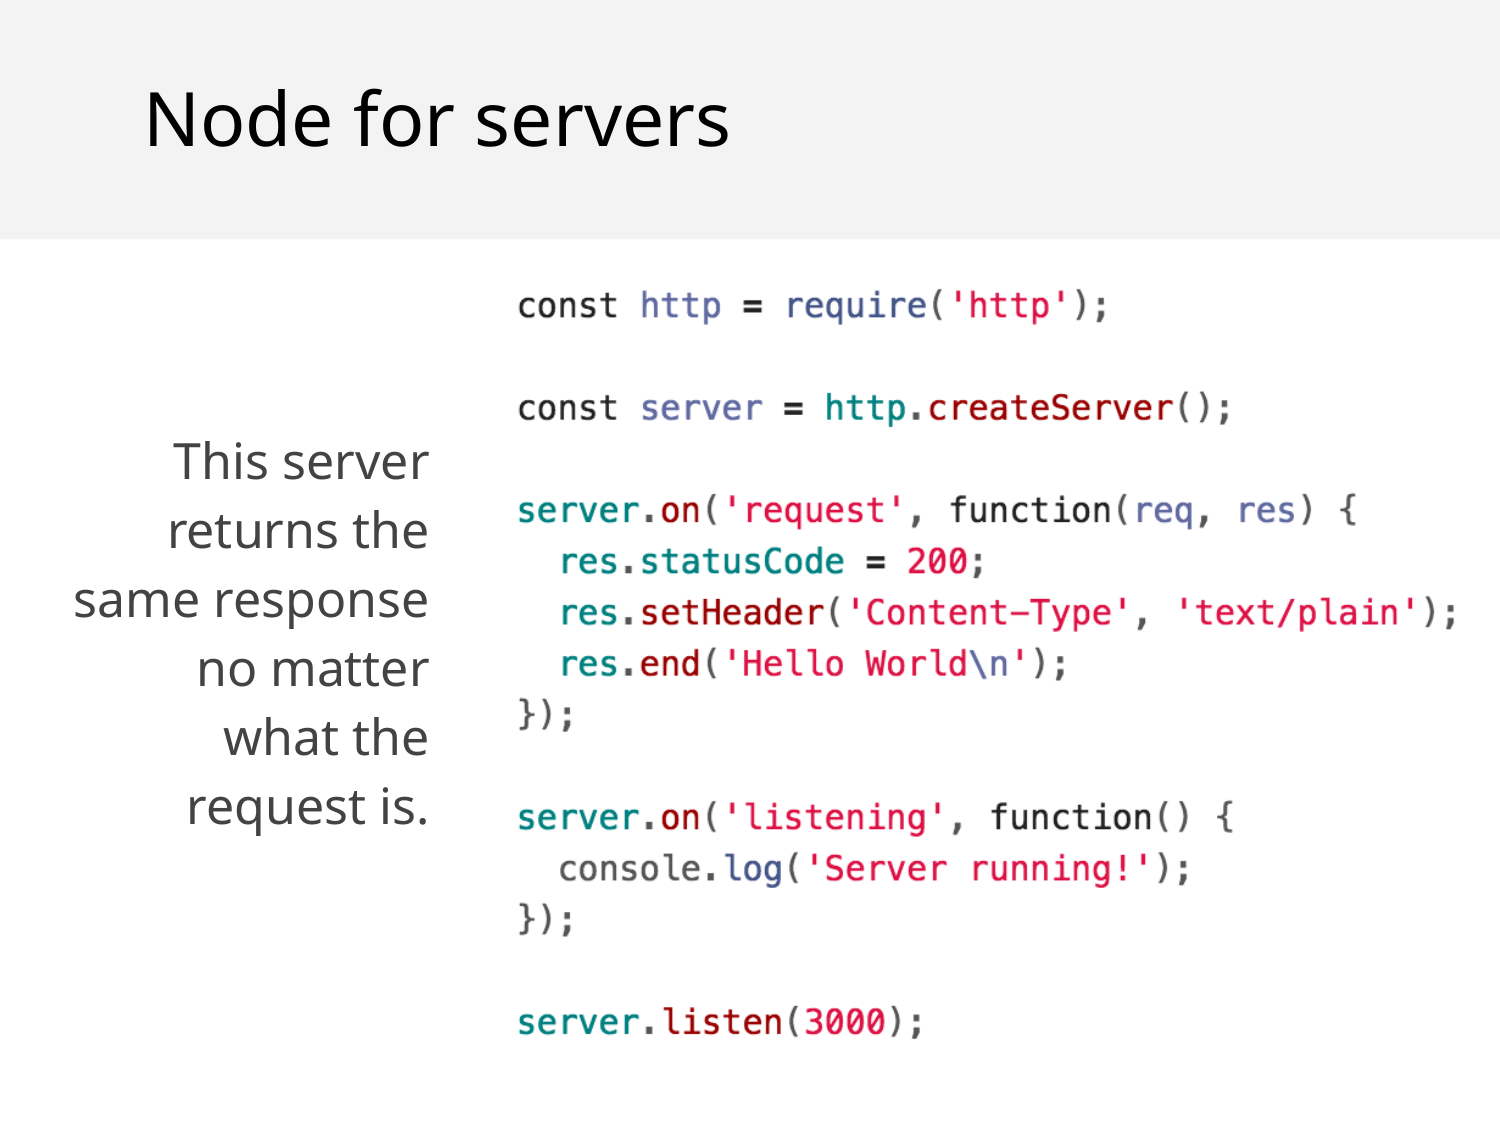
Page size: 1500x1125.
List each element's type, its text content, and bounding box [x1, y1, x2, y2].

title Node for servers [128, 56, 1372, 183]
list This server returns the same response no matter what the request is. [54, 253, 445, 1001]
picture [492, 276, 1489, 1078]
